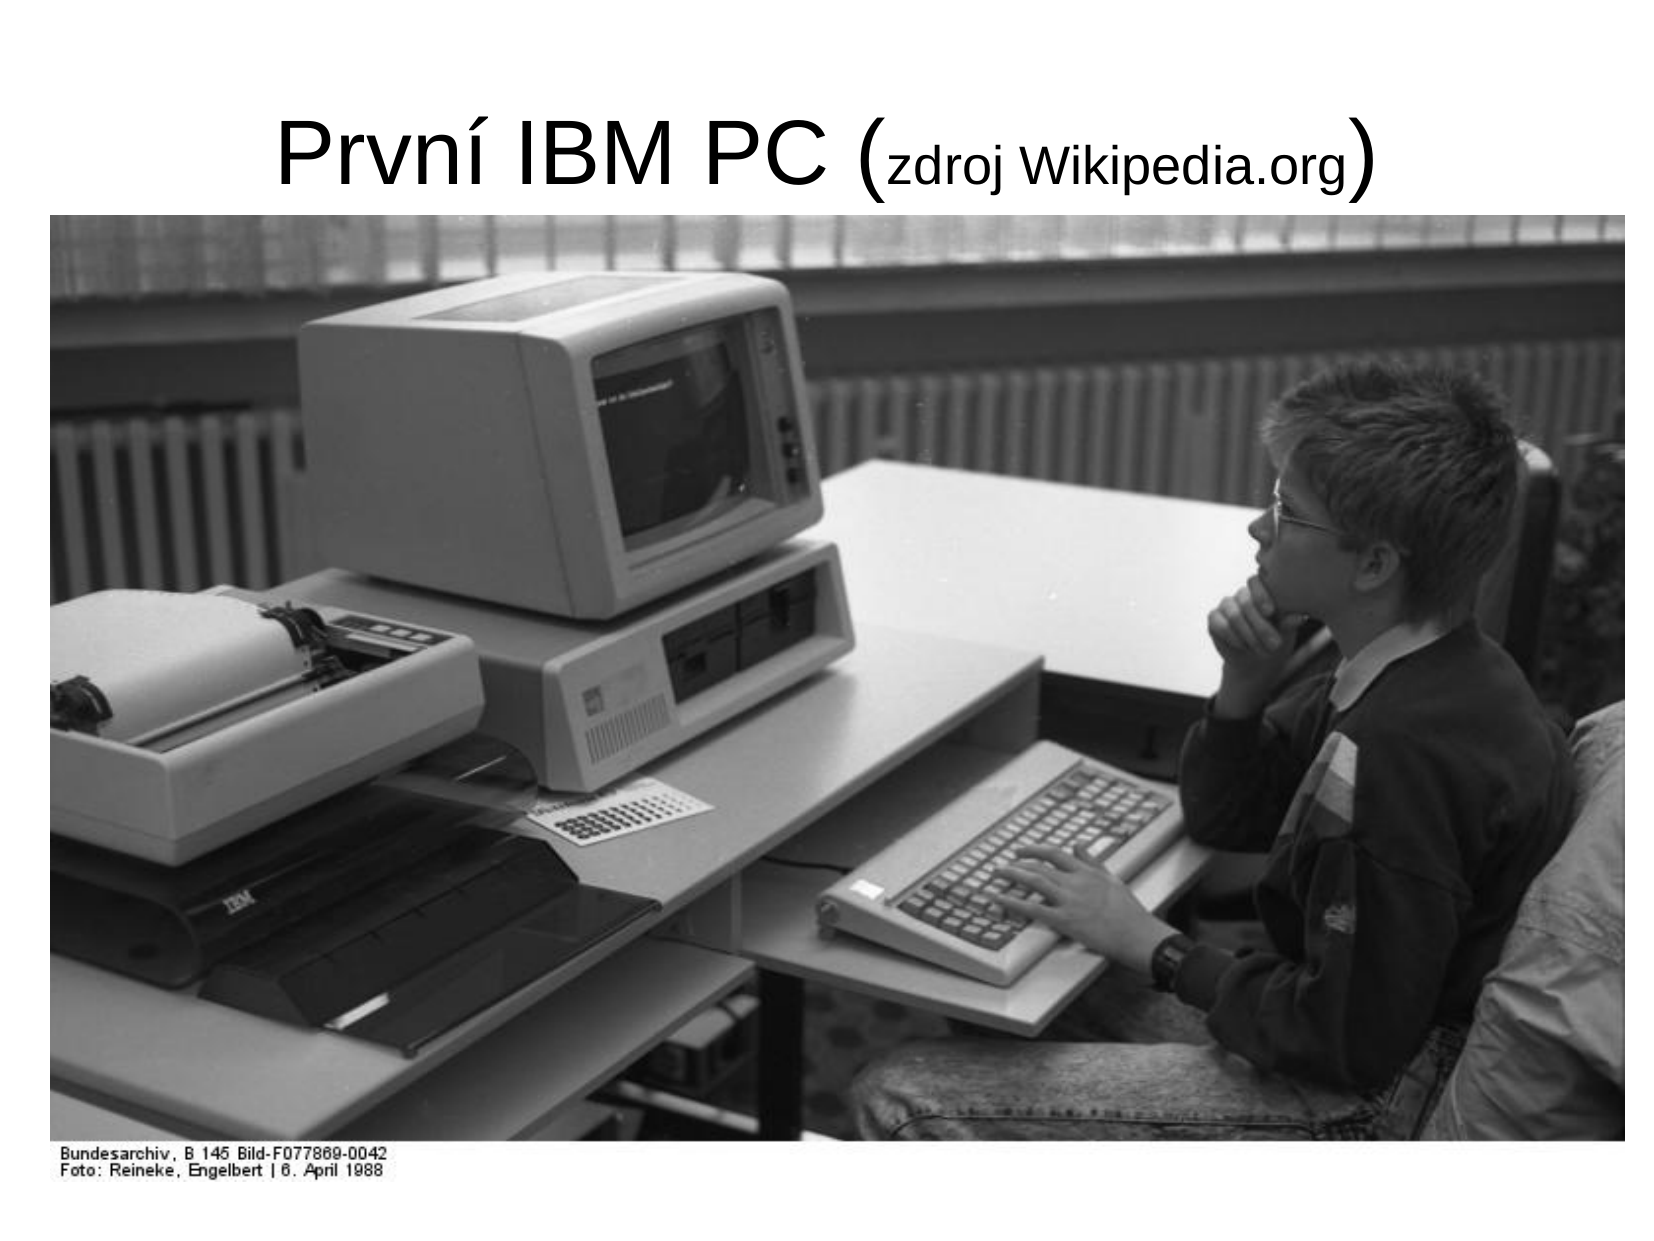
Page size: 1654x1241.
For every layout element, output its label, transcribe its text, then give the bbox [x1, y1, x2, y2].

picture [50, 215, 1625, 1182]
title První IBM PC (zdroj Wikipedia.org) [82, 49, 1571, 215]
